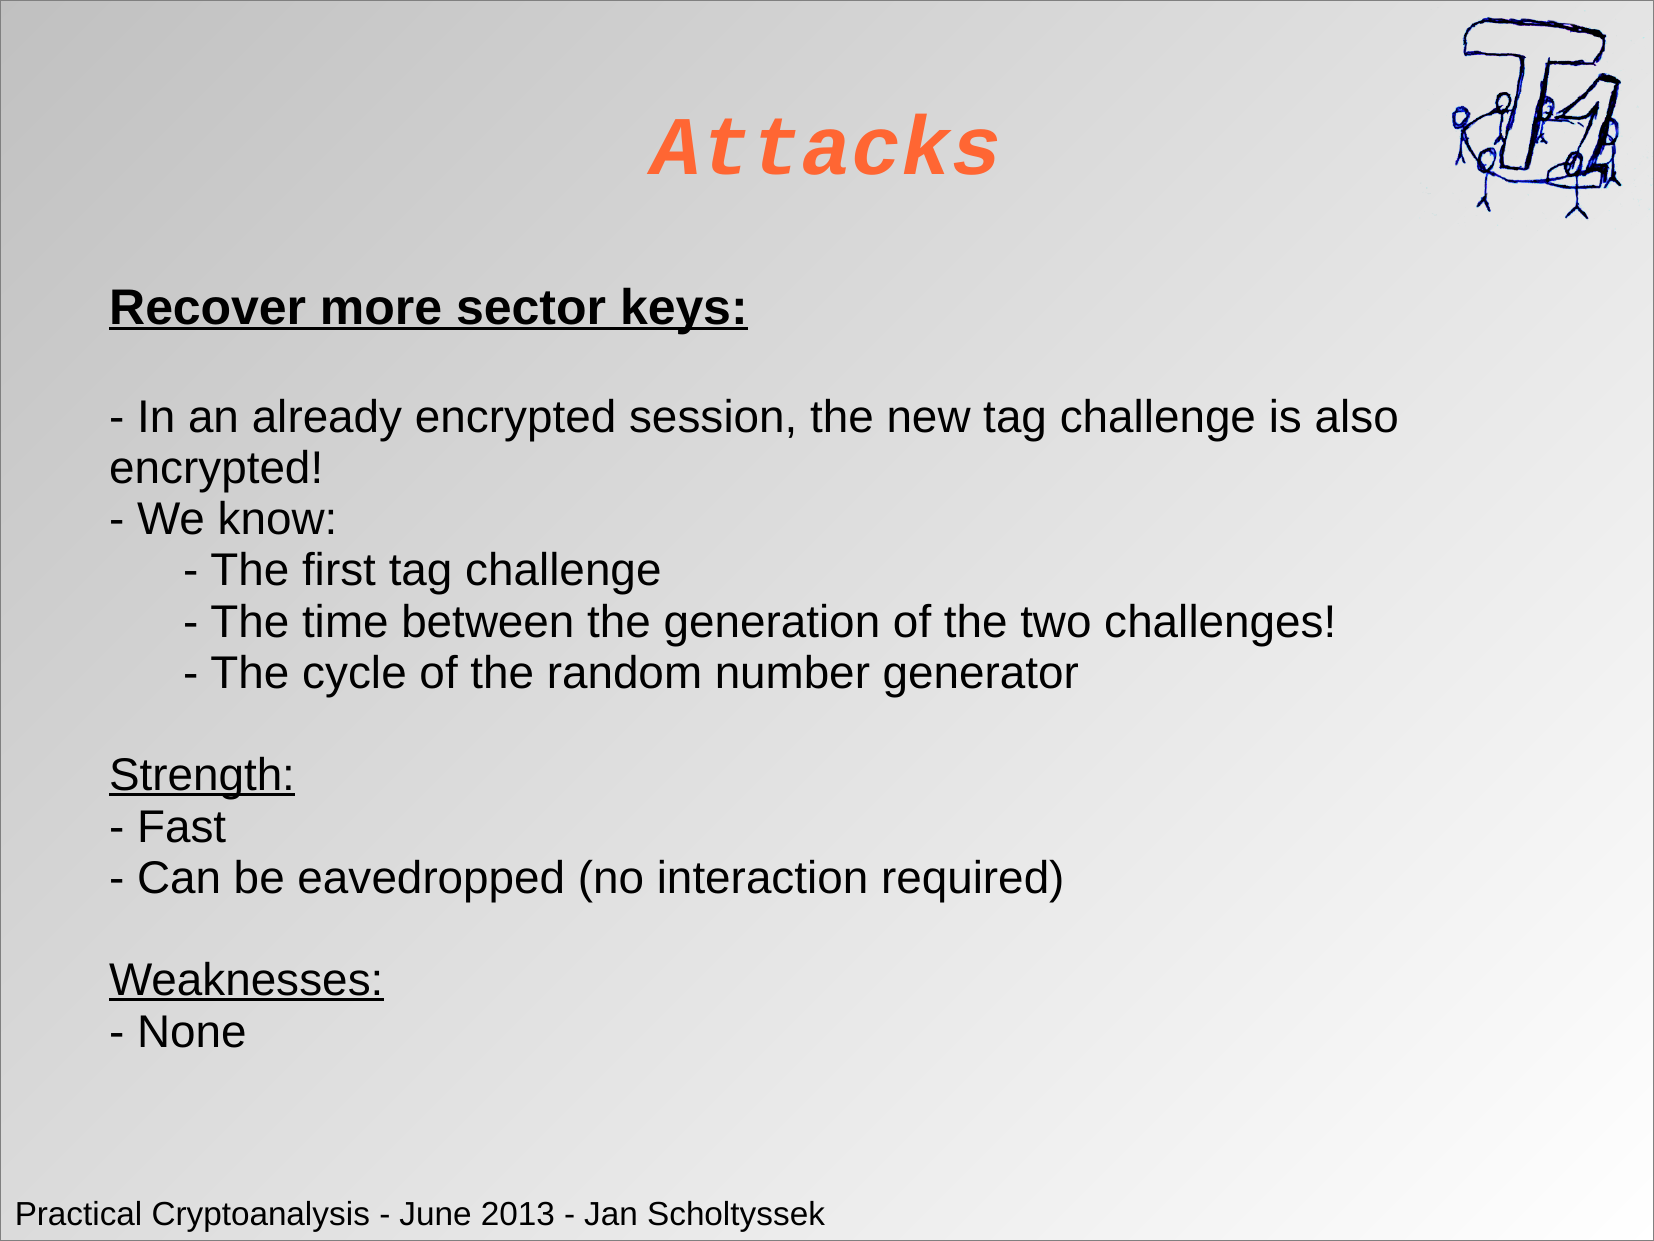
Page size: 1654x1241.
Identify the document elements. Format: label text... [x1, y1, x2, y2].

title Attacks [82, 49, 1571, 257]
text_box [0, 0, 1654, 1241]
picture [1417, 0, 1654, 231]
text_box Practical Cryptoanalysis - June 2013 - Jan Scholtyssek [0, 1188, 842, 1241]
text_box Recover more sector keys: - In an already encrypted session, the new tag challenge is also encrypted! - We know: - The first tag challenge - The time between the generation of the two challenges! - The cycle of the random number generator Strength: - Fast - Can be eavedropped (no interaction required) Weaknesses: - None [94, 271, 1536, 1065]
